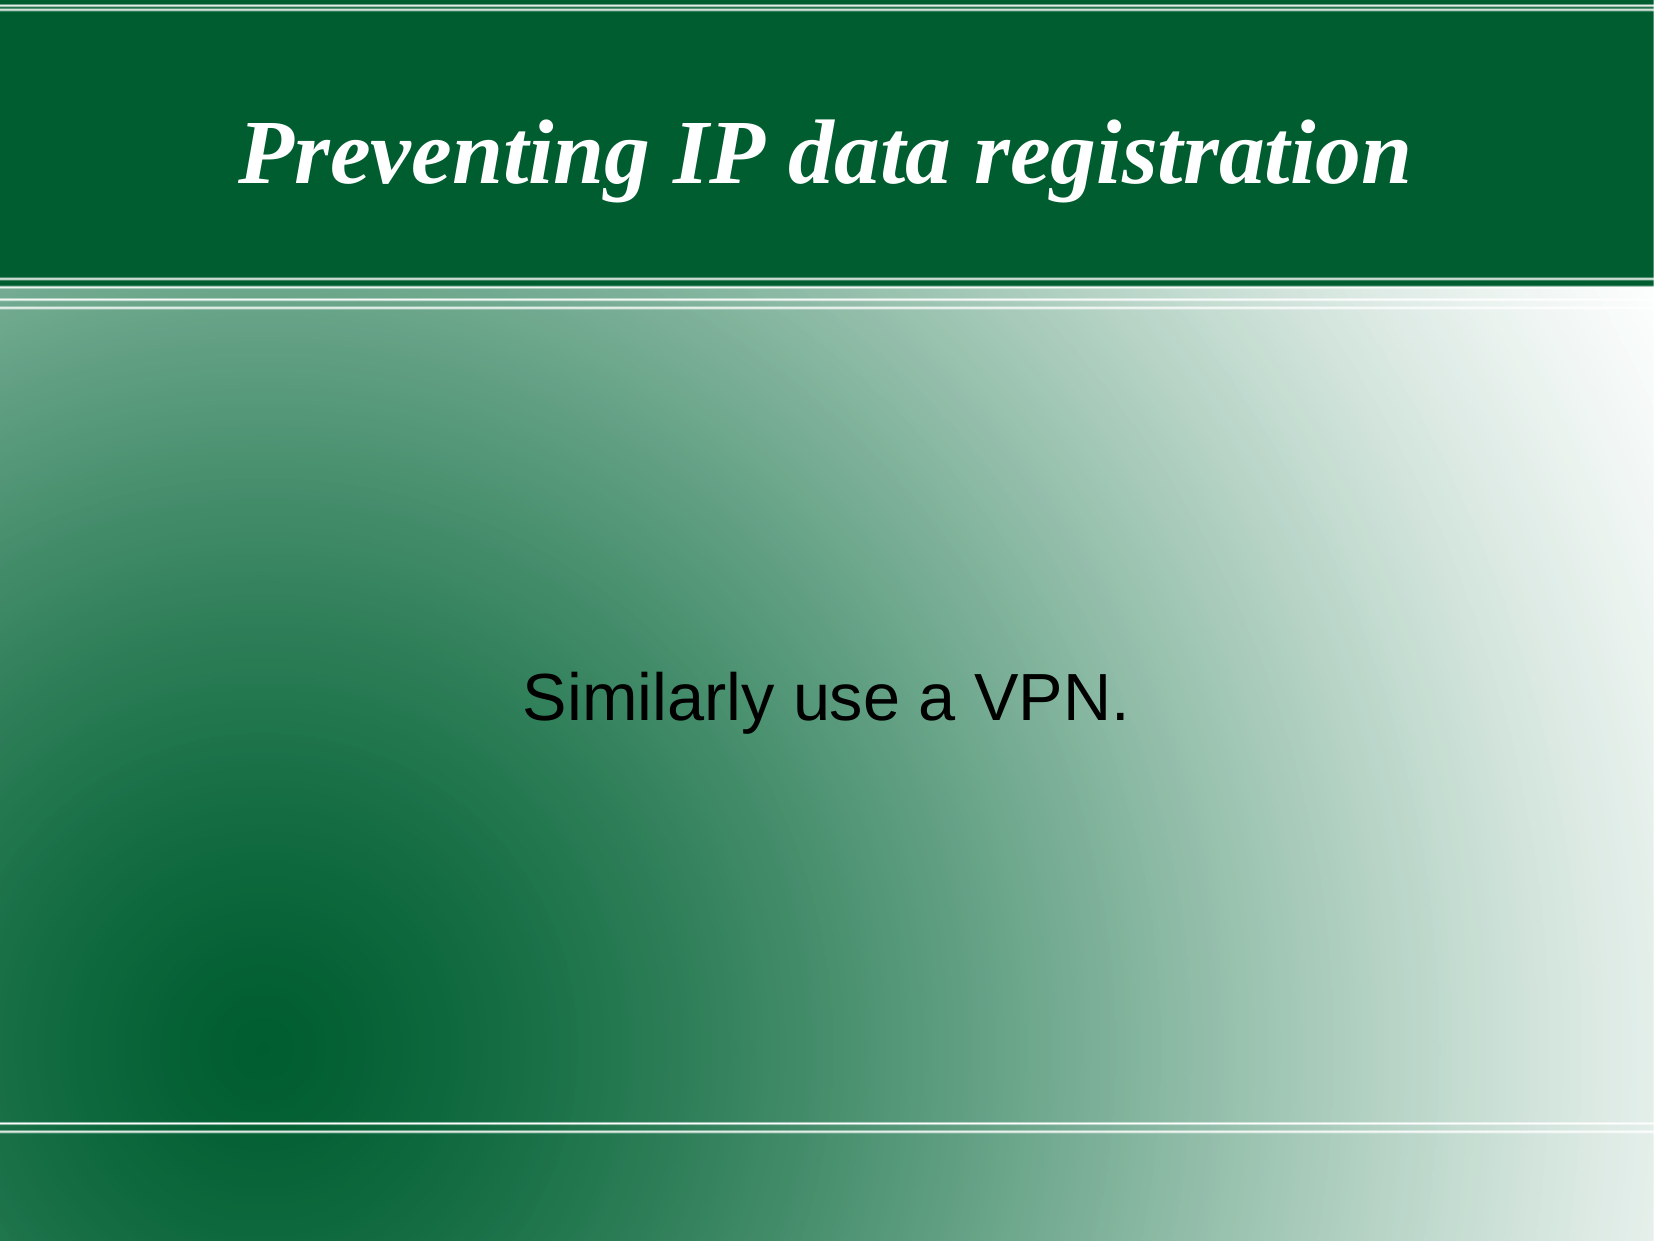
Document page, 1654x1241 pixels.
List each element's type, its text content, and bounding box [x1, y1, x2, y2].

title Preventing IP data registration [82, 49, 1571, 257]
subtitle Similarly use a VPN. [82, 337, 1571, 1057]
picture [0, 0, 1654, 1241]
